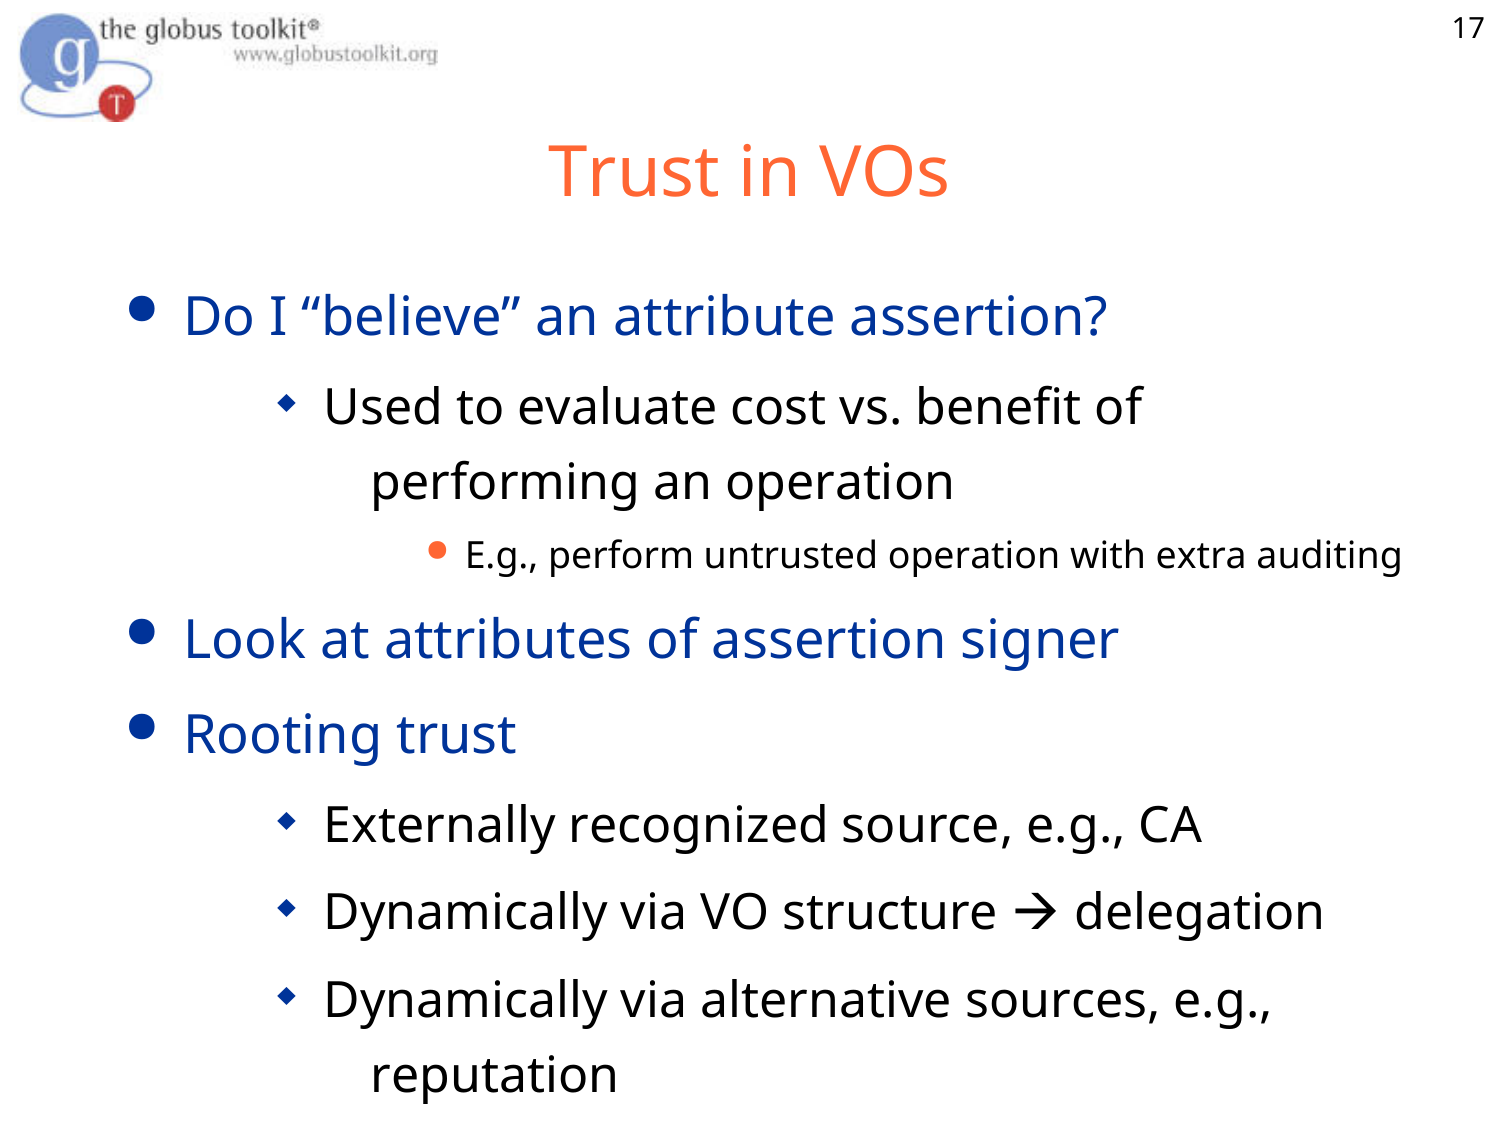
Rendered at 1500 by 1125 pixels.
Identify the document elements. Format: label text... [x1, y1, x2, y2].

list Do I “believe” an attribute assertion? Used to evaluate cost vs. benefit of performing an operation E.g., perform untrusted operation with extra auditing Look at attributes of assertion signer Rooting trust Externally recognized source, e.g., CA Dynamically via VO structure  delegation Dynamically via alternative sources, e.g., reputation [112, 262, 1480, 1024]
title Trust in VOs [112, 99, 1388, 225]
picture [17, 12, 438, 122]
